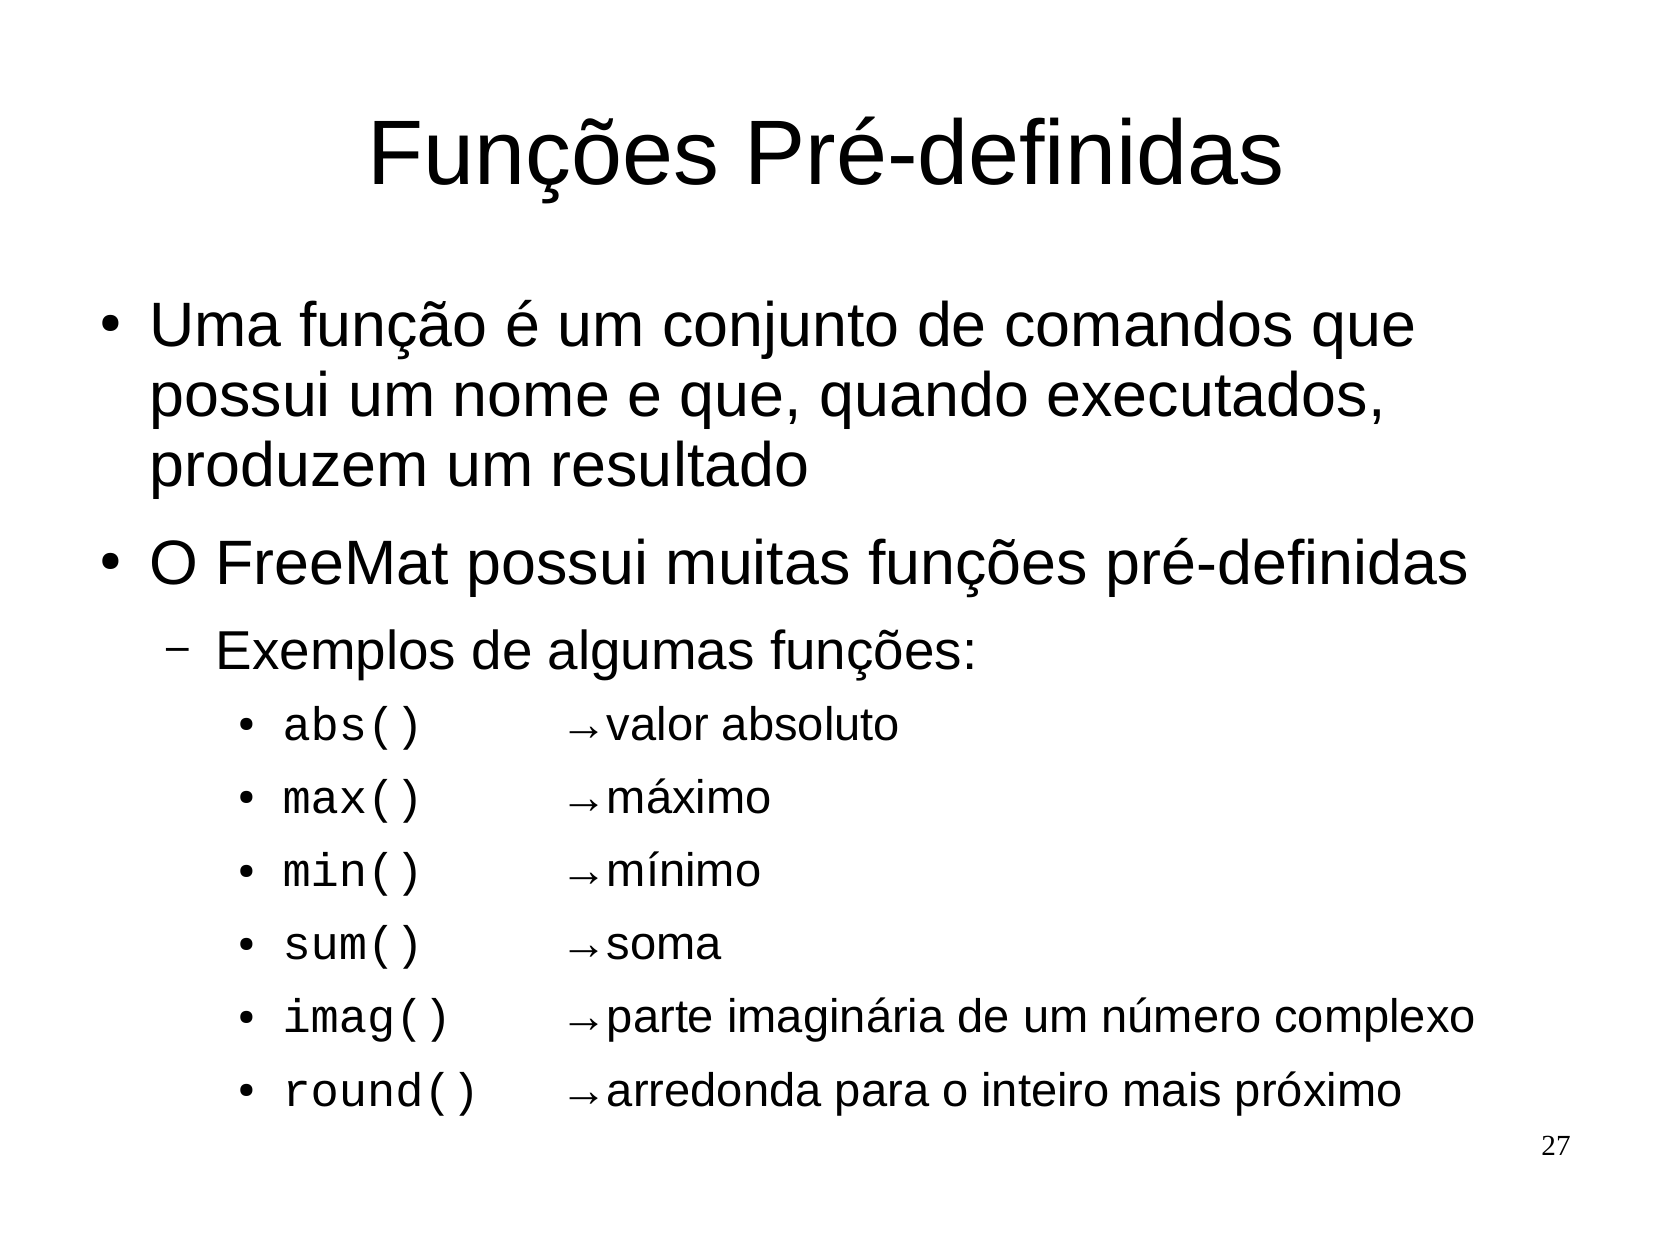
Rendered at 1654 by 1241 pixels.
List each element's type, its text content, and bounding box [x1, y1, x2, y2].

list Uma função é um conjunto de comandos que possui um nome e que, quando executados, produzem um resultado O FreeMat possui muitas funções pré-definidas Exemplos de algumas funções: abs() →valor absoluto max() →máximo min() →mínimo sum() →soma imag() →parte imaginária de um número complexo round() →arredonda para o inteiro mais próximo [82, 290, 1571, 1123]
title Funções Pré-definidas [82, 49, 1571, 257]
